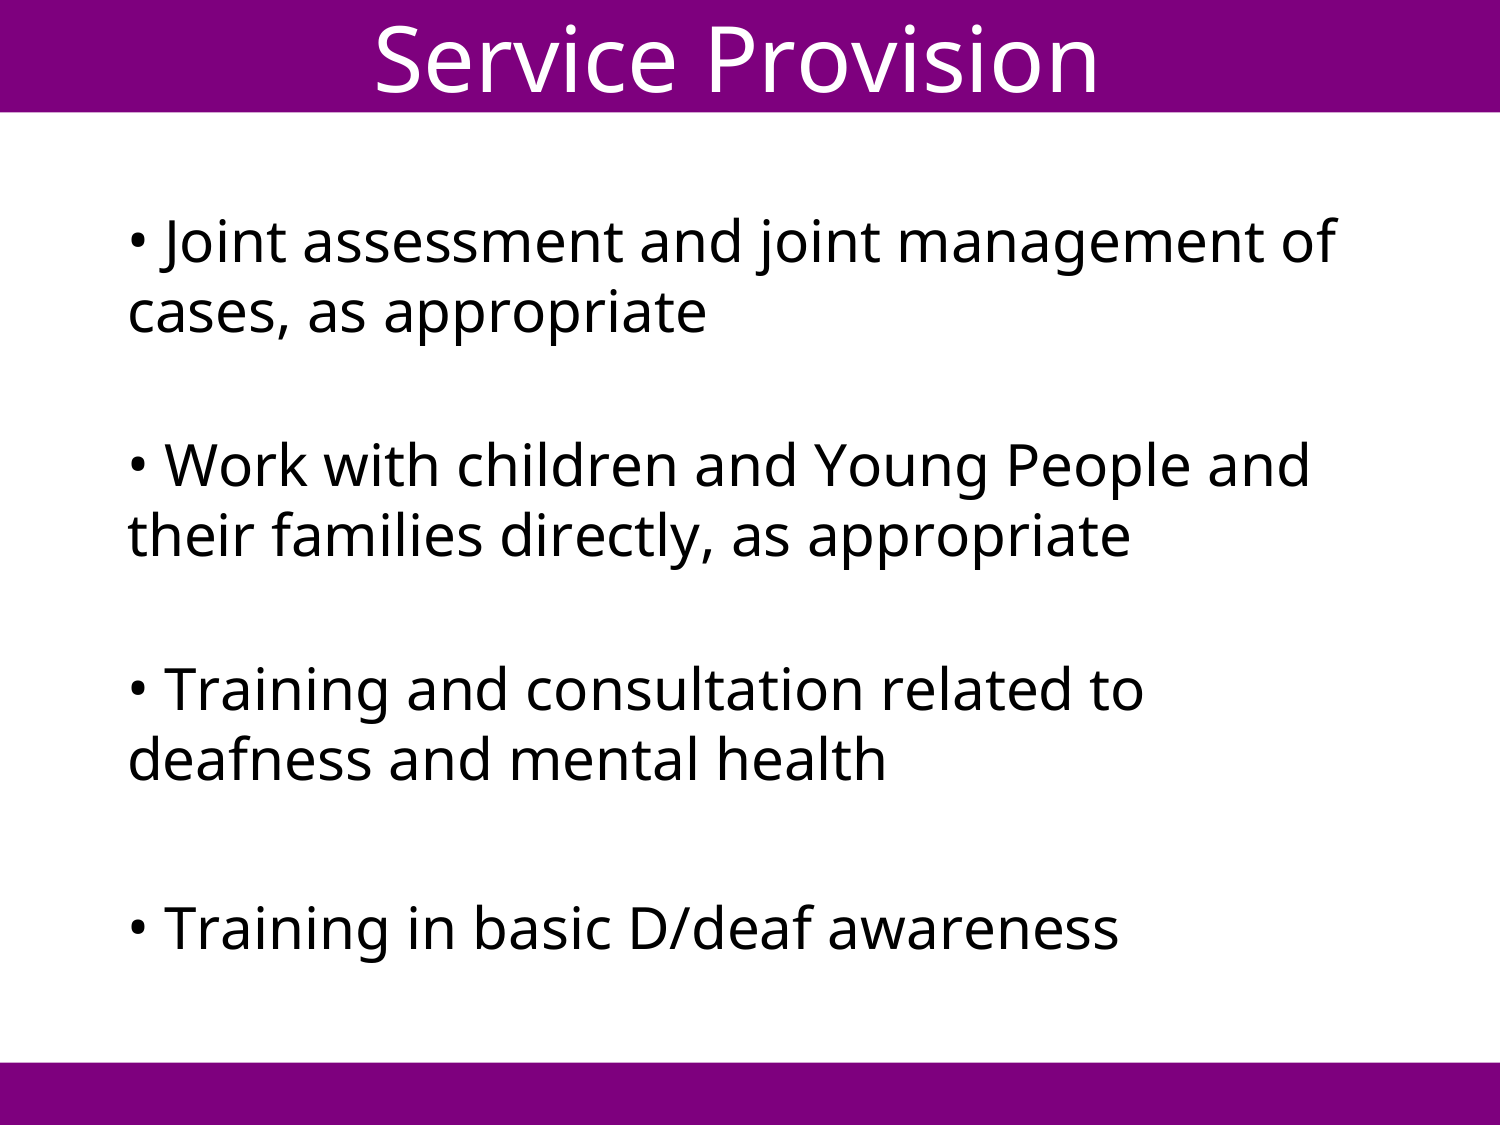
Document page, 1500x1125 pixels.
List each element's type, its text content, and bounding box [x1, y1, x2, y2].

list Joint assessment and joint management of cases, as appropriate Work with children and Young People and their families directly, as appropriate Training and consultation related to deafness and mental health Training in basic D/deaf awareness [112, 196, 1412, 1055]
text_box [0, 1062, 1500, 1125]
text_box Service Provision [0, 0, 1500, 113]
